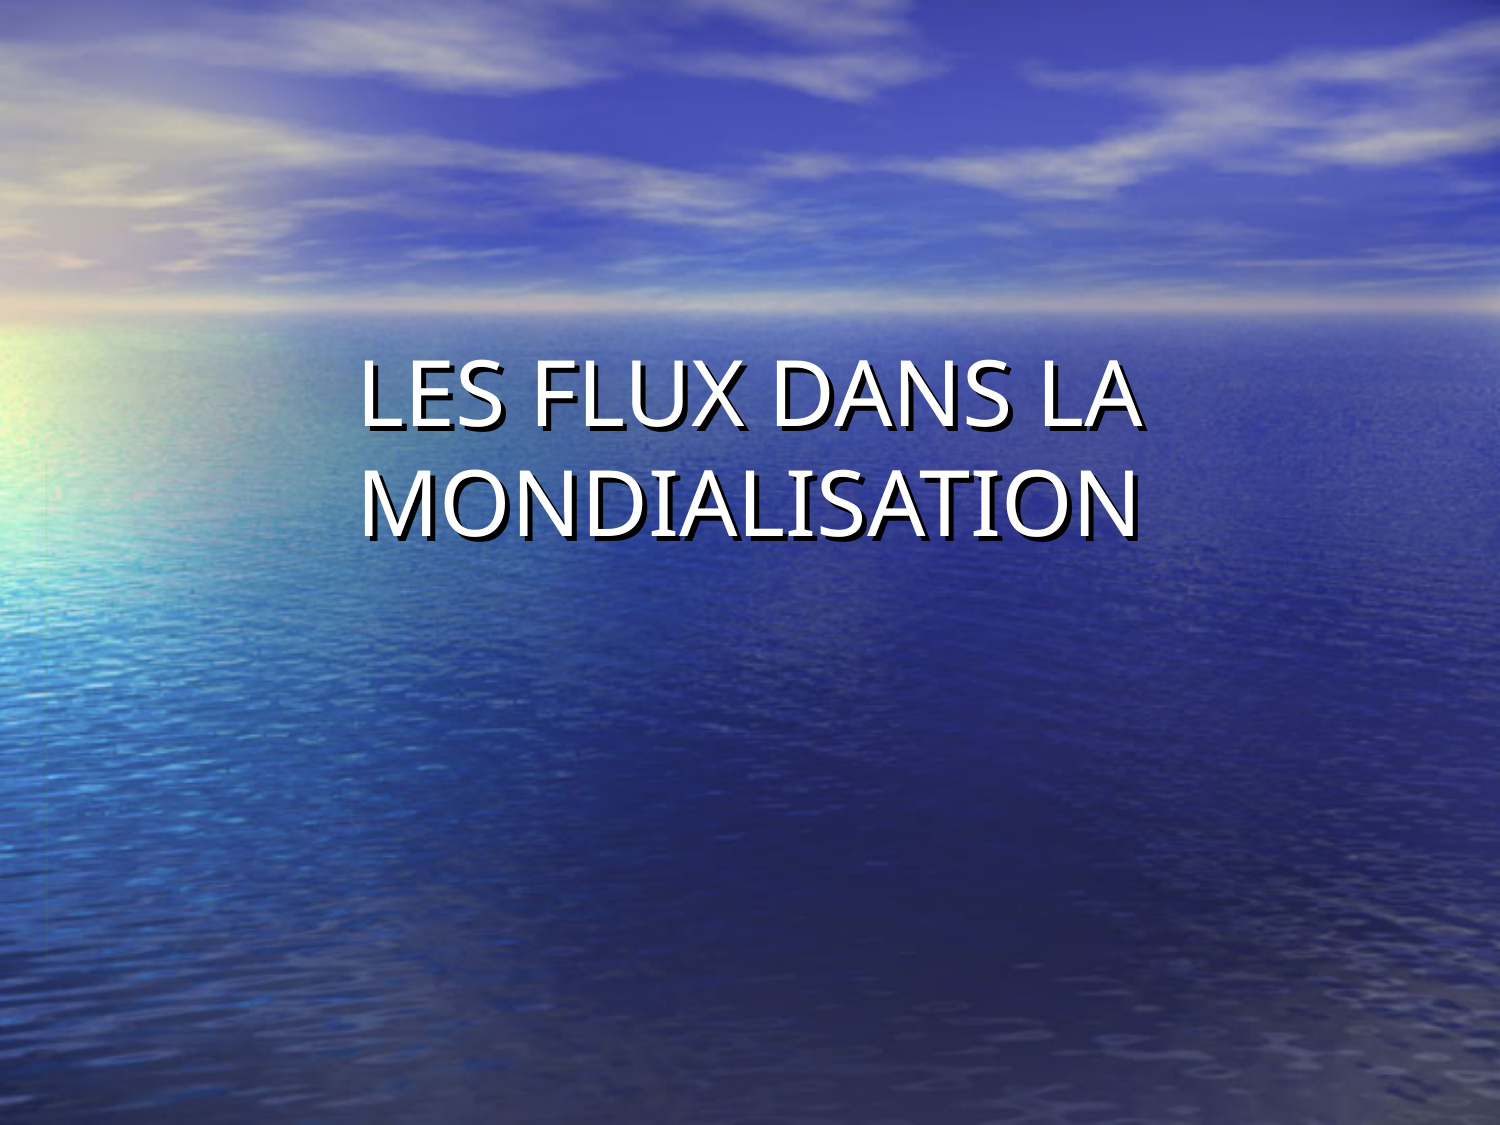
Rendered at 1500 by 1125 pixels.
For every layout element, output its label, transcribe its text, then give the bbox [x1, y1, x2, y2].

picture [0, 0, 1500, 1125]
title LES FLUX DANS LA MONDIALISATION [112, 327, 1388, 563]
